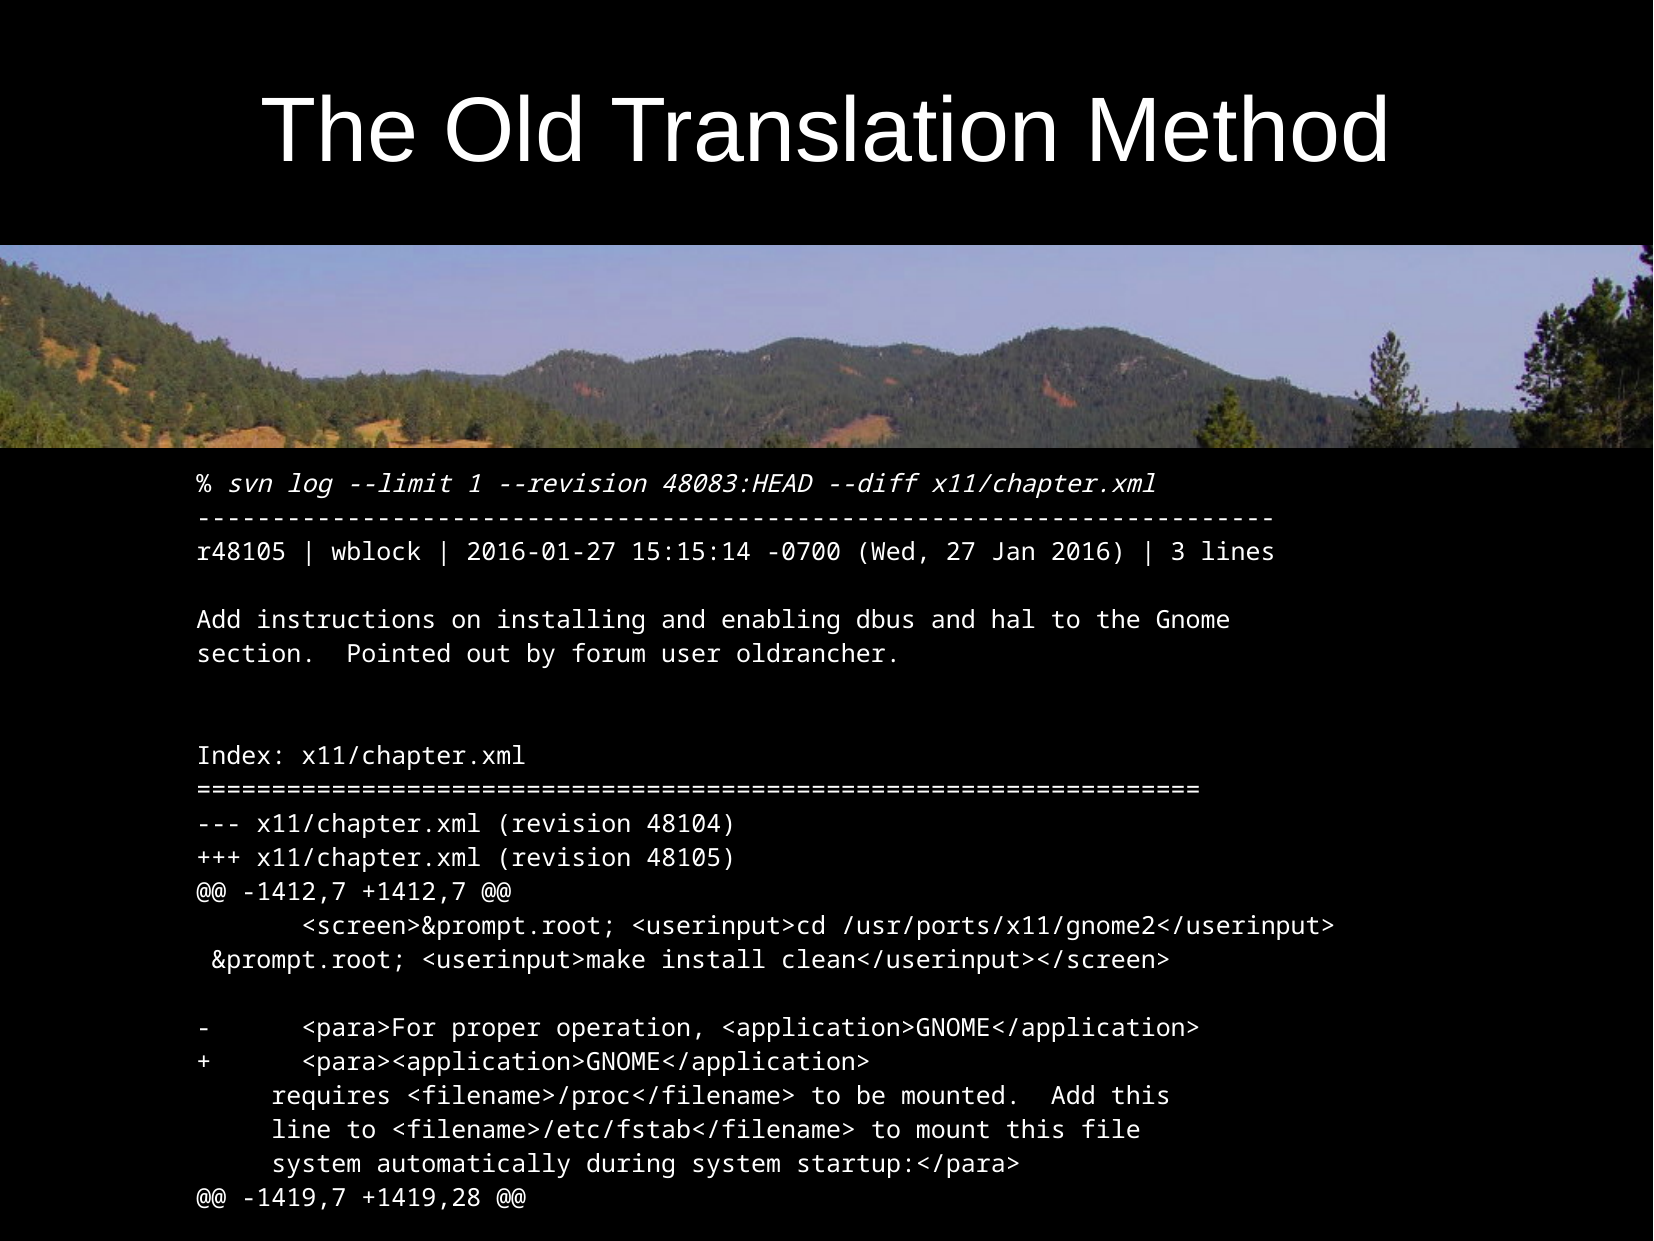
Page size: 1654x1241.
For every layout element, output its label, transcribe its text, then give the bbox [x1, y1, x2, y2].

picture [0, 245, 1653, 448]
text_box % svn log --limit 1 --revision 48083:HEAD --diff x11/chapter.xml ------------------------------------------------------------------------ r48105 | wblock | 2016-01-27 15:15:14 -0700 (Wed, 27 Jan 2016) | 3 lines Add instructions on installing and enabling dbus and hal to the Gnome section. Pointed out by forum user oldrancher. Index: x11/chapter.xml =================================================================== --- x11/chapter.xml (revision 48104) +++ x11/chapter.xml (revision 48105) @@ -1412,7 +1412,7 @@ <screen>&prompt.root; <userinput>cd /usr/ports/x11/gnome2</userinput> &prompt.root; <userinput>make install clean</userinput></screen> - <para>For proper operation, <application>GNOME</application> + <para><application>GNOME</application> requires <filename>/proc</filename> to be mounted. Add this line to <filename>/etc/fstab</filename> to mount this file system automatically during system startup:</para> @@ -1419,7 +1419,28 @@ <programlisting>proc /proc procfs rw 0 0</programlisting> (29 more lines not shown...) [177, 465, 1476, 1194]
title The Old Translation Method [82, 49, 1571, 211]
